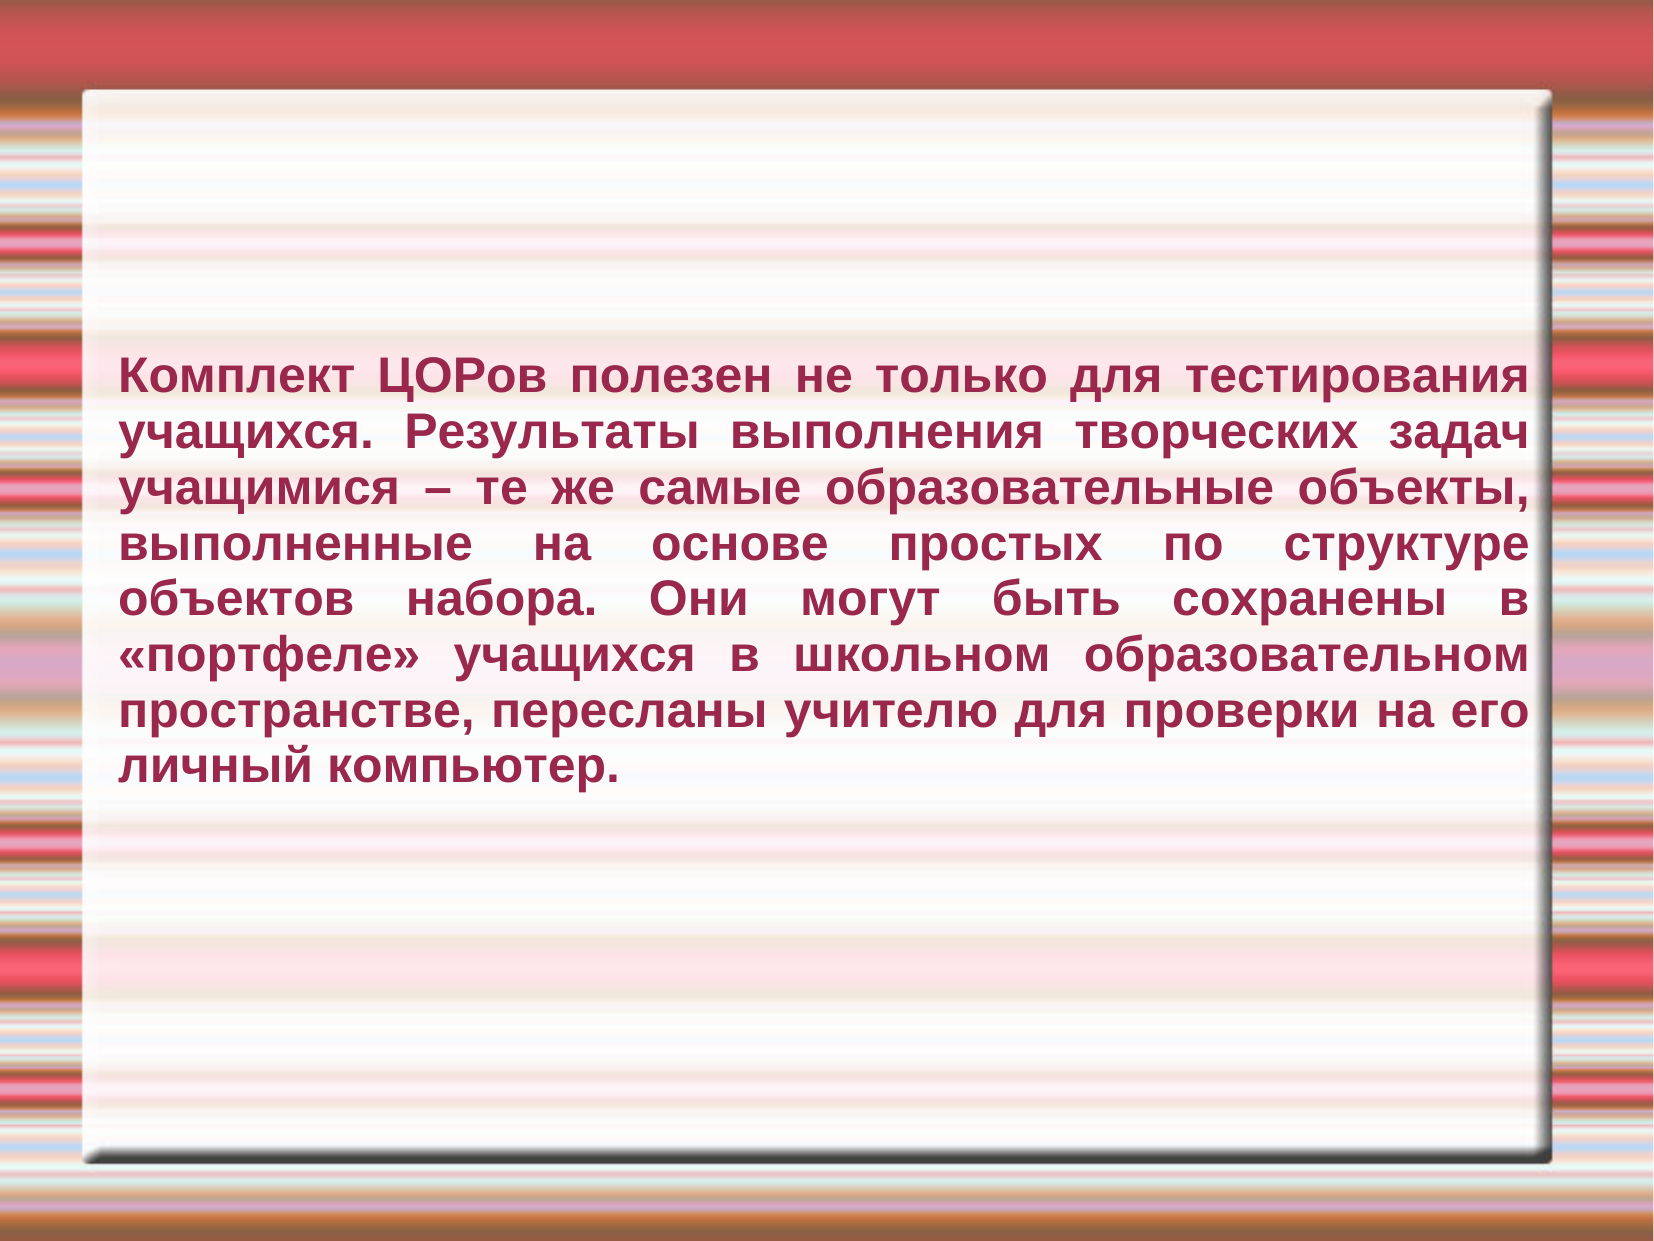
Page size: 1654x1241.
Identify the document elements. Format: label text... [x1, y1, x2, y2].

title Комплект ЦОРов полезен не только для тестирования учащихся. Результаты выполнения творческих задач учащимися – те же самые образовательные объекты, выполненные на основе простых по структуре объектов набора. Они могут быть сохранены в «портфеле» учащихся в школьном образовательном пространстве, пересланы учителю для проверки на его личный компьютер. [118, 342, 1531, 799]
picture [0, 0, 1654, 1241]
